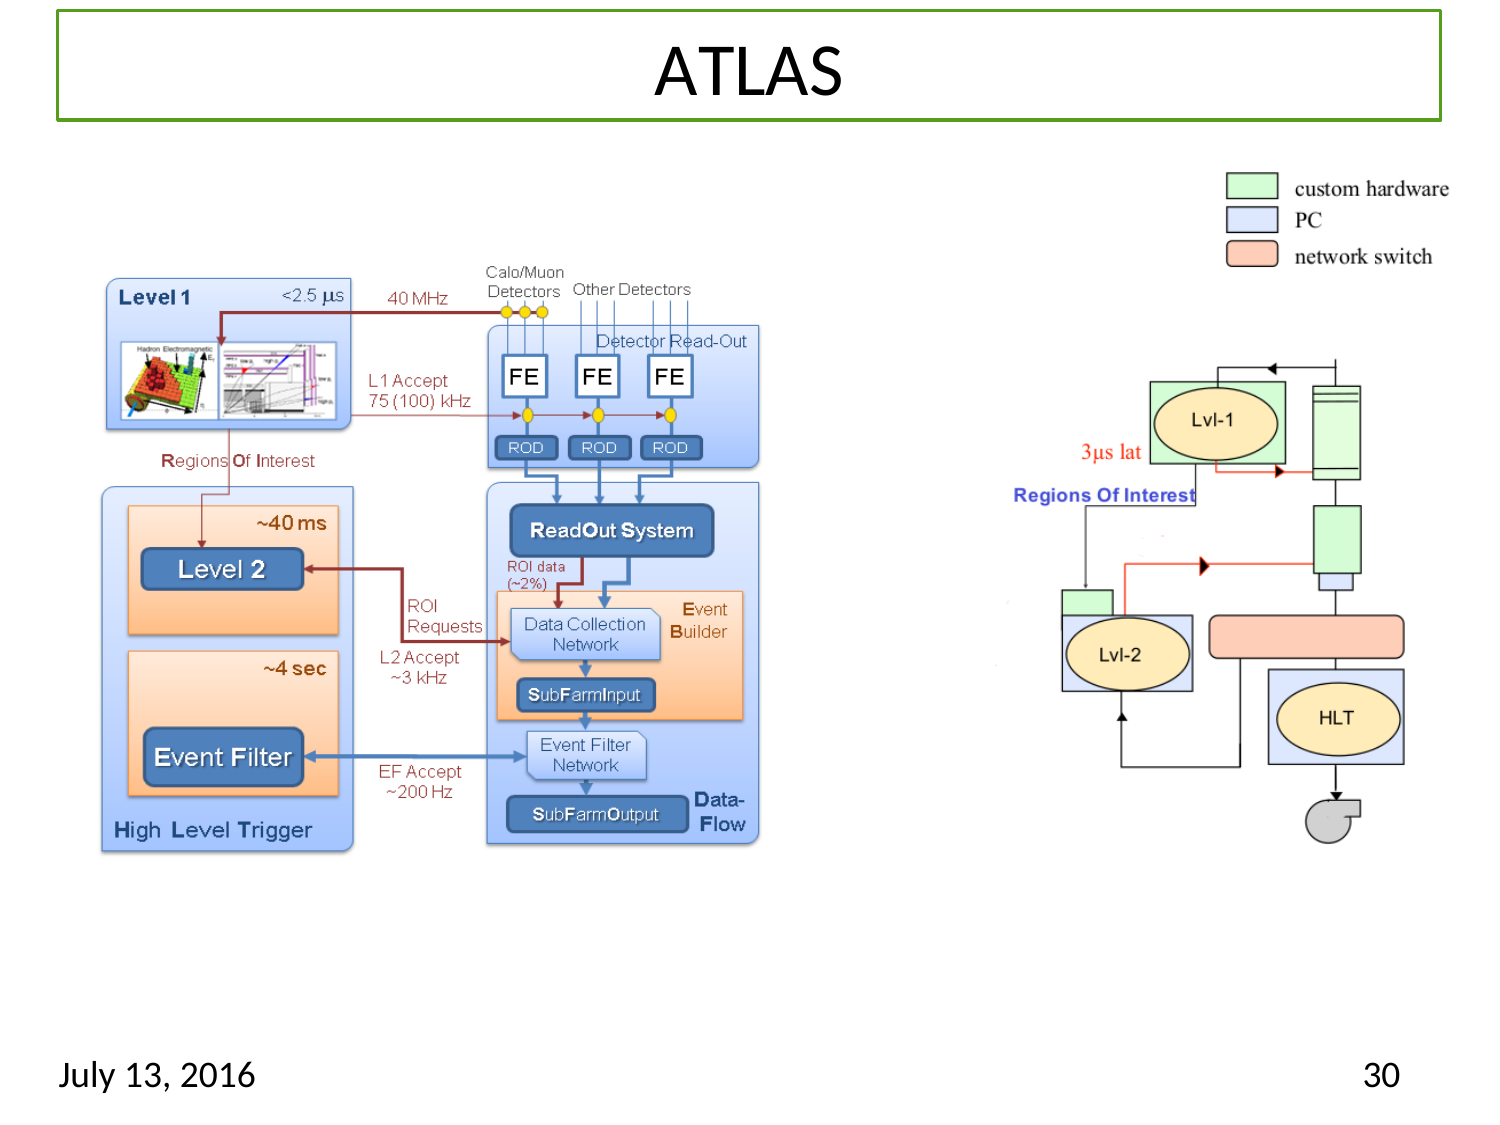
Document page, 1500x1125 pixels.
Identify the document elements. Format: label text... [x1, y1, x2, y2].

picture [1217, 162, 1453, 284]
title ATLAS [57, 10, 1441, 121]
picture [992, 342, 1416, 846]
picture [68, 263, 783, 885]
